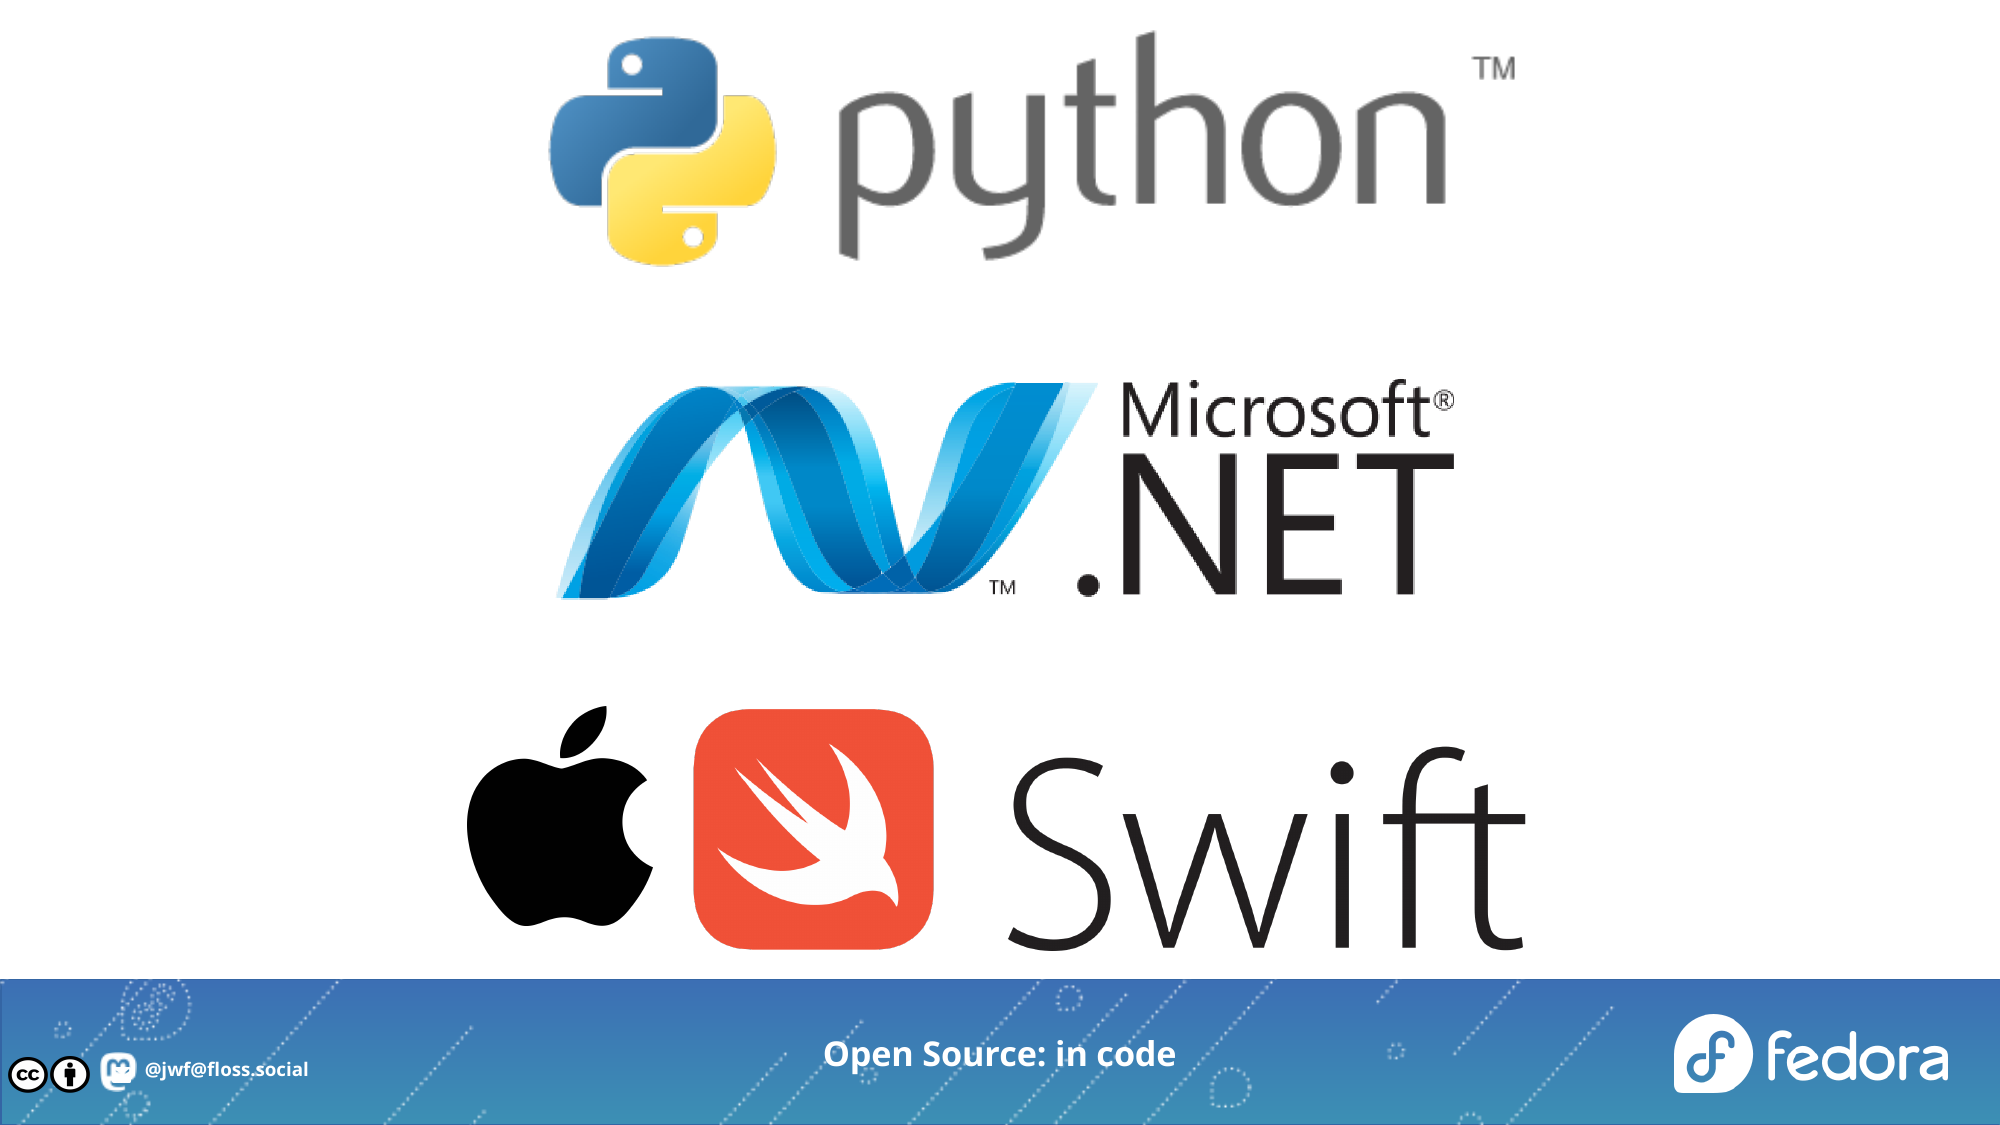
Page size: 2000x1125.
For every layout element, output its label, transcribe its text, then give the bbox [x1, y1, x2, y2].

subtitle Open Source: in code [337, 1018, 1663, 1077]
picture [539, 25, 1532, 270]
picture [0, 354, 1661, 1125]
list @jwf@floss.social [135, 1047, 319, 1084]
picture [1674, 1014, 1948, 1093]
